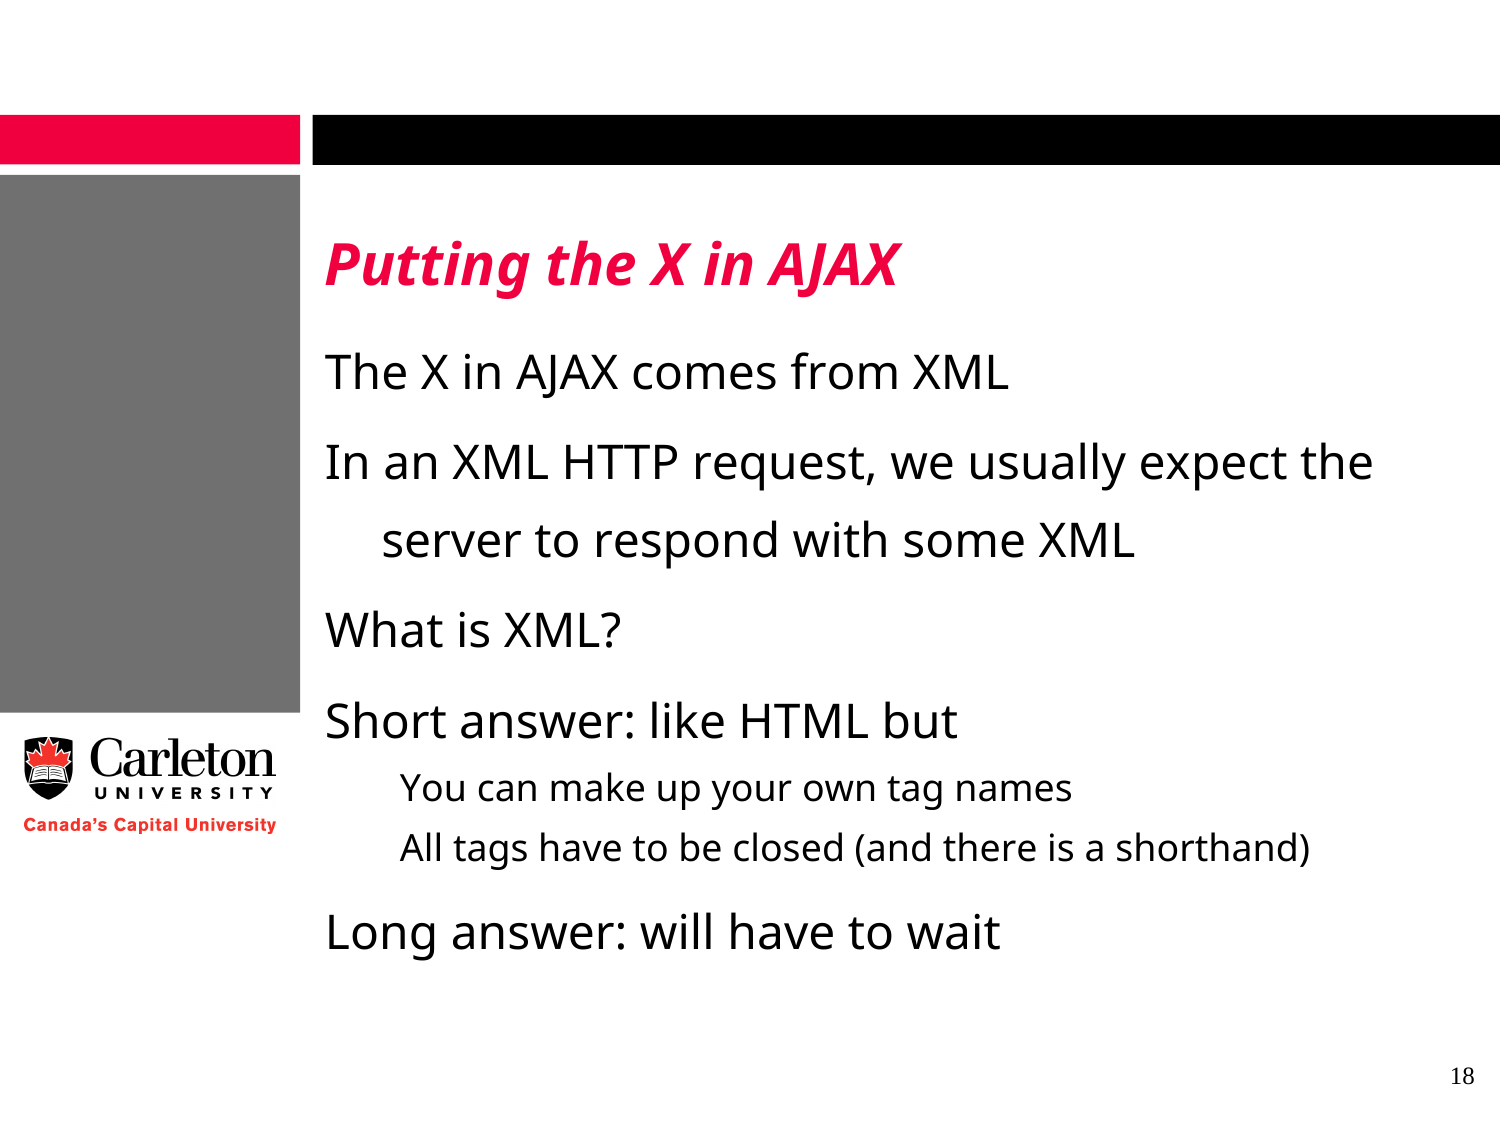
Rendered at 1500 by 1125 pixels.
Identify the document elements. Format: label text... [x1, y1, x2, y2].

picture [24, 737, 276, 834]
list The X in AJAX comes from XML In an XML HTTP request, we usually expect the server to respond with some XML What is XML? Short answer: like HTML but You can make up your own tag names All tags have to be closed (and there is a shorthand) Long answer: will have to wait [324, 324, 1450, 1036]
title Putting the X in AJAX [324, 194, 1450, 324]
